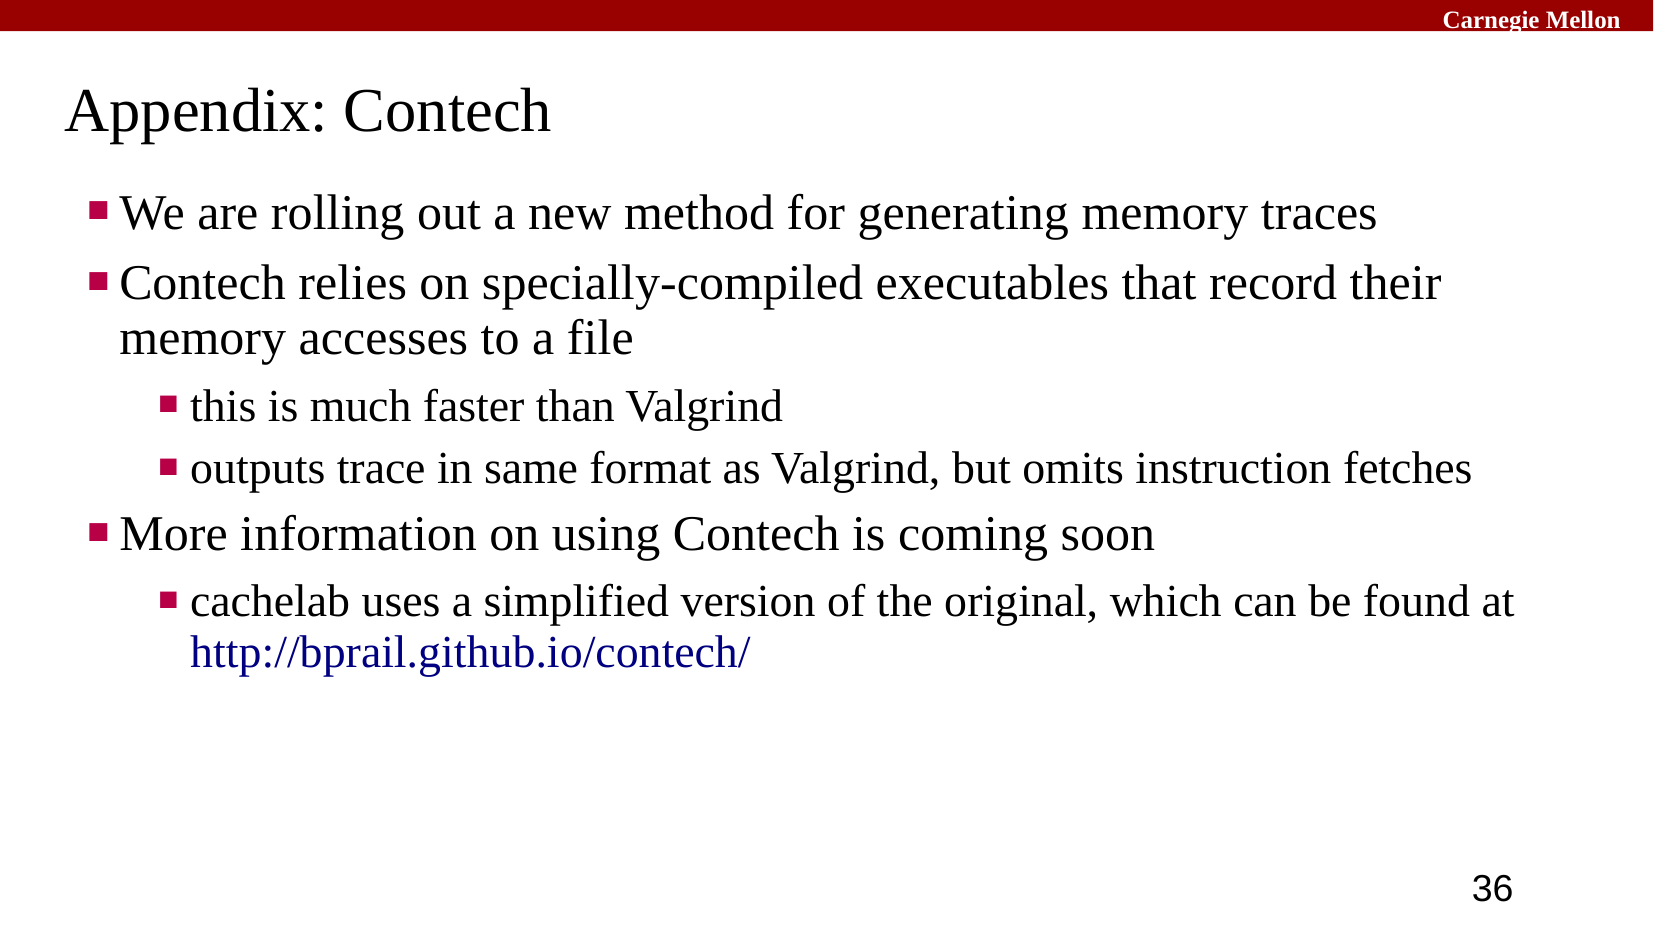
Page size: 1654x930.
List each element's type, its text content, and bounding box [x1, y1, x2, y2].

title Appendix: Contech [64, 58, 1576, 163]
list We are rolling out a new method for generating memory traces Contech relies on specially-compiled executables that record their memory accesses to a file this is much faster than Valgrind outputs trace in same format as Valgrind, but omits instruction fetches More information on using Contech is coming soon cachelab uses a simplified version of the original, which can be found at http://bprail.github.io/contech/ [71, 184, 1576, 859]
